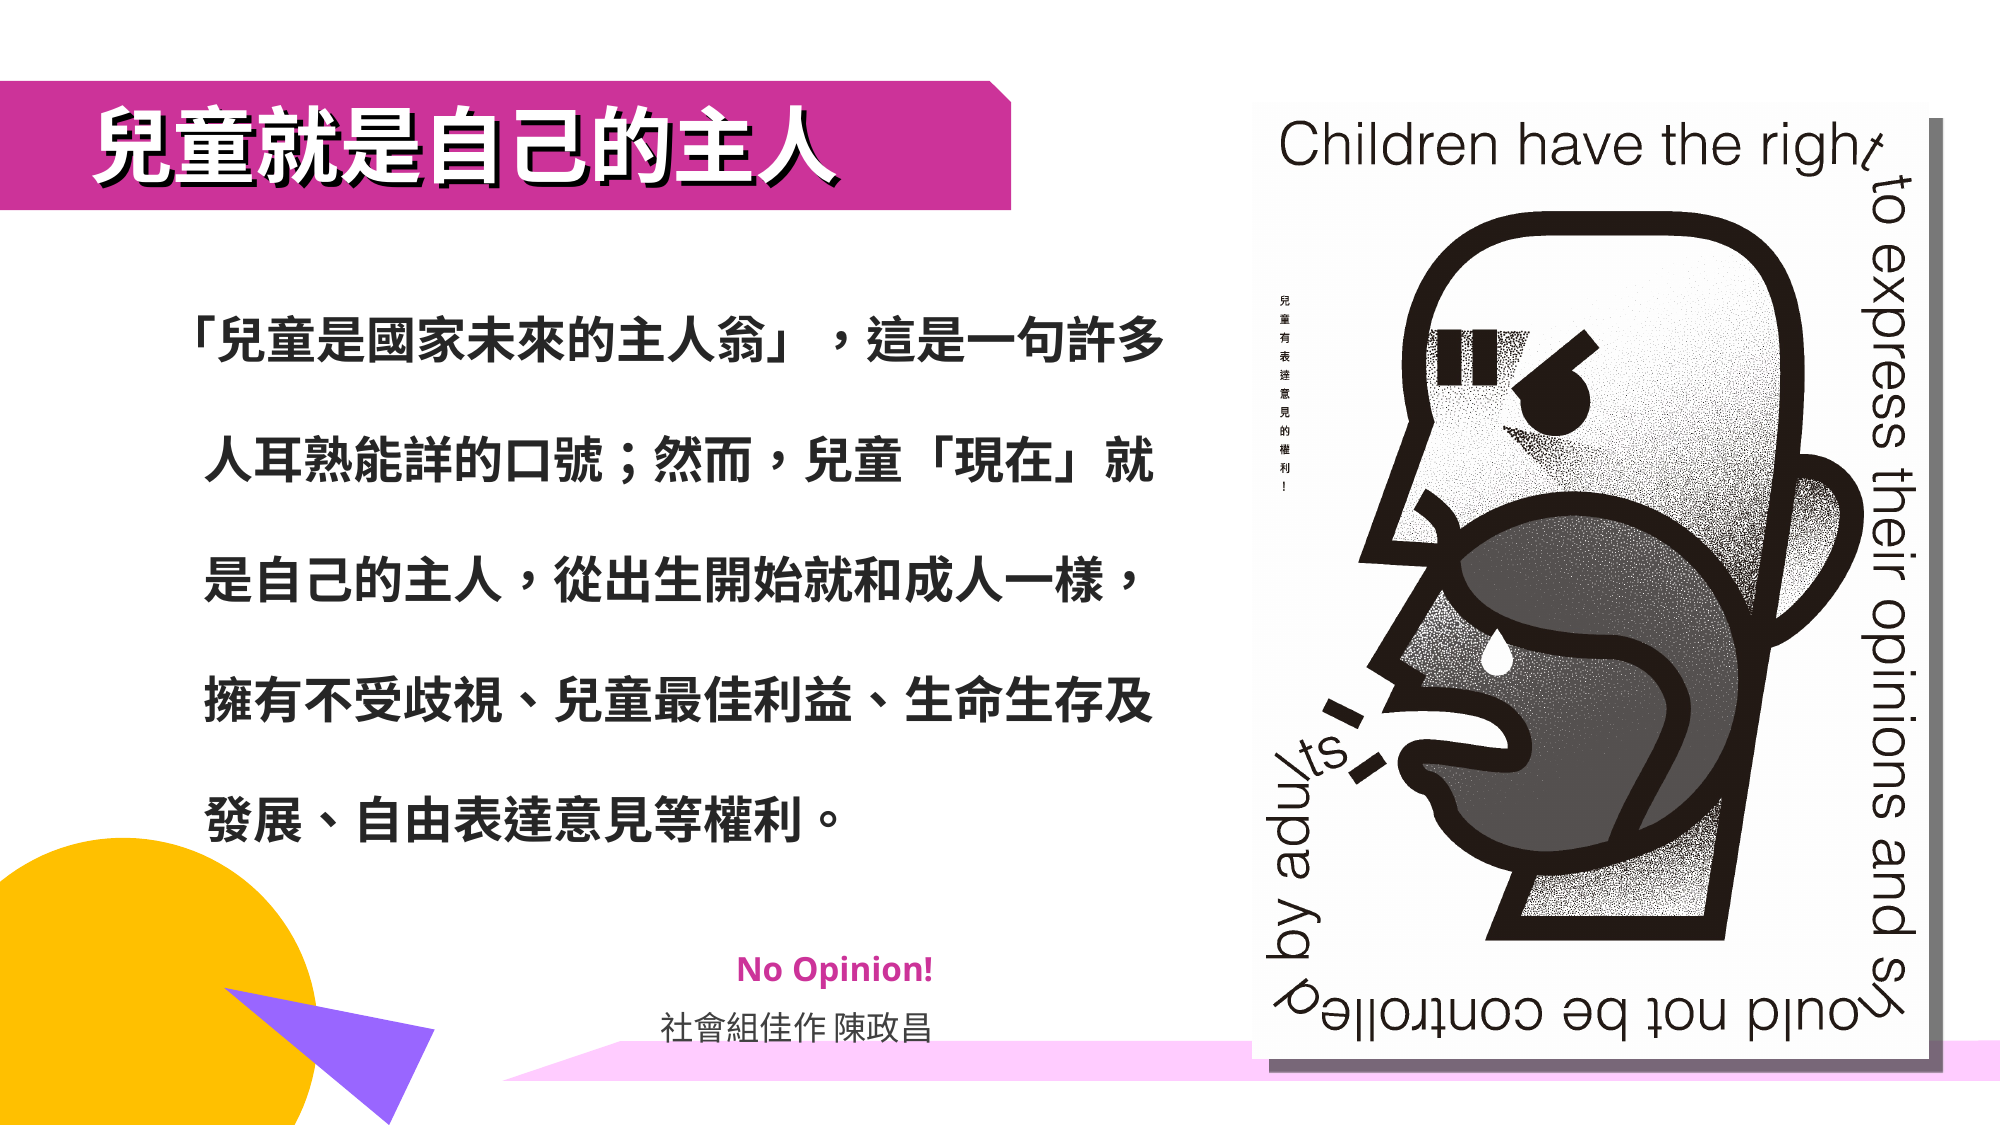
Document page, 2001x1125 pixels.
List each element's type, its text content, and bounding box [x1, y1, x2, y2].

picture [1252, 102, 1929, 1059]
text_box [502, 1040, 2000, 1081]
subtitle 「兒童是國家未來的主人翁」，這是一句許多人耳熟能詳的口號；然而，兒童「現在」就是自己的主人，從出生開始就和成人一樣，擁有不受歧視、兒童最佳利益、生命生存及發展、自由表達意見等權利。 [151, 233, 1182, 892]
title 兒童就是自己的主人 [74, 84, 1195, 214]
text_box No Opinion! 社會組佳作 陳政昌 [645, 920, 1243, 1050]
